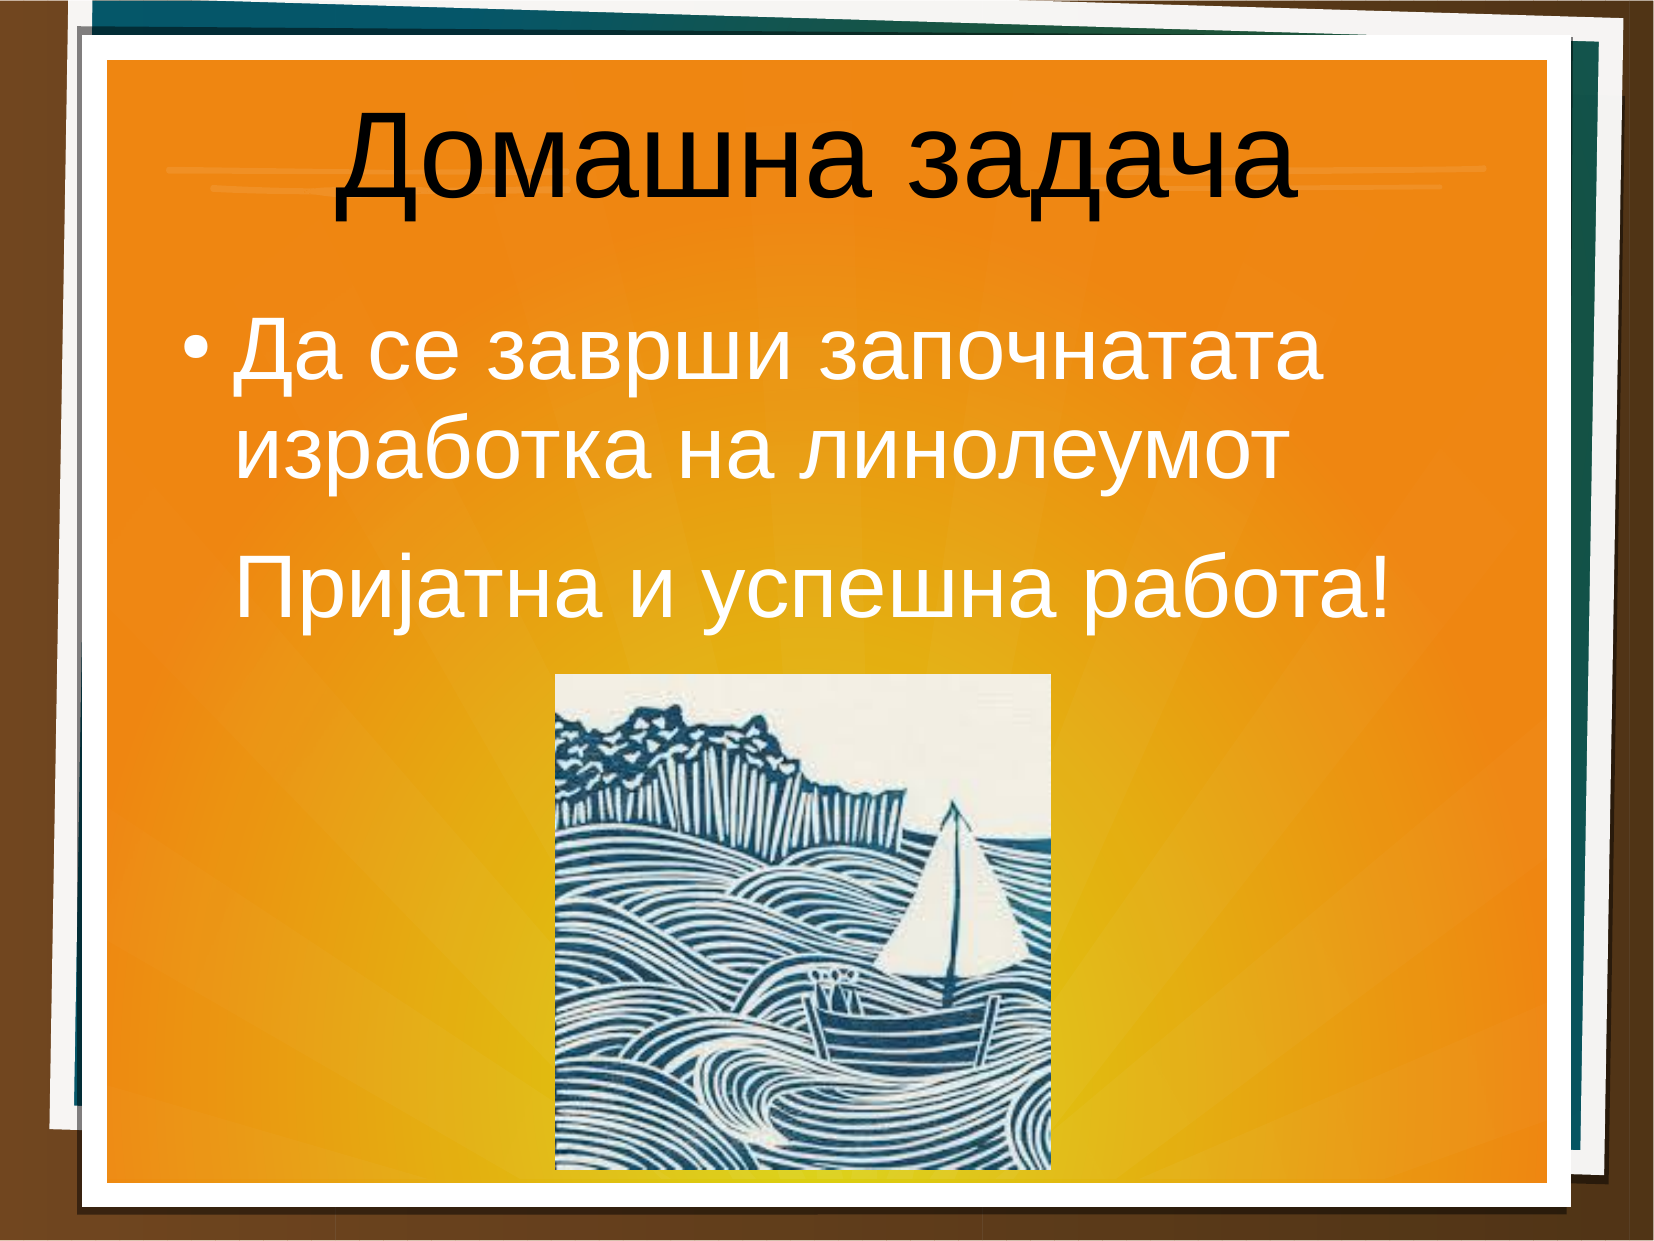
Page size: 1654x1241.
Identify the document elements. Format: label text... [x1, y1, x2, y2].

picture [555, 674, 1051, 1171]
title Домашна задача [270, 40, 1366, 271]
list Да се заврши започнатата изработка на линолеумот Пријатна и успешна работа! [162, 299, 1492, 1241]
